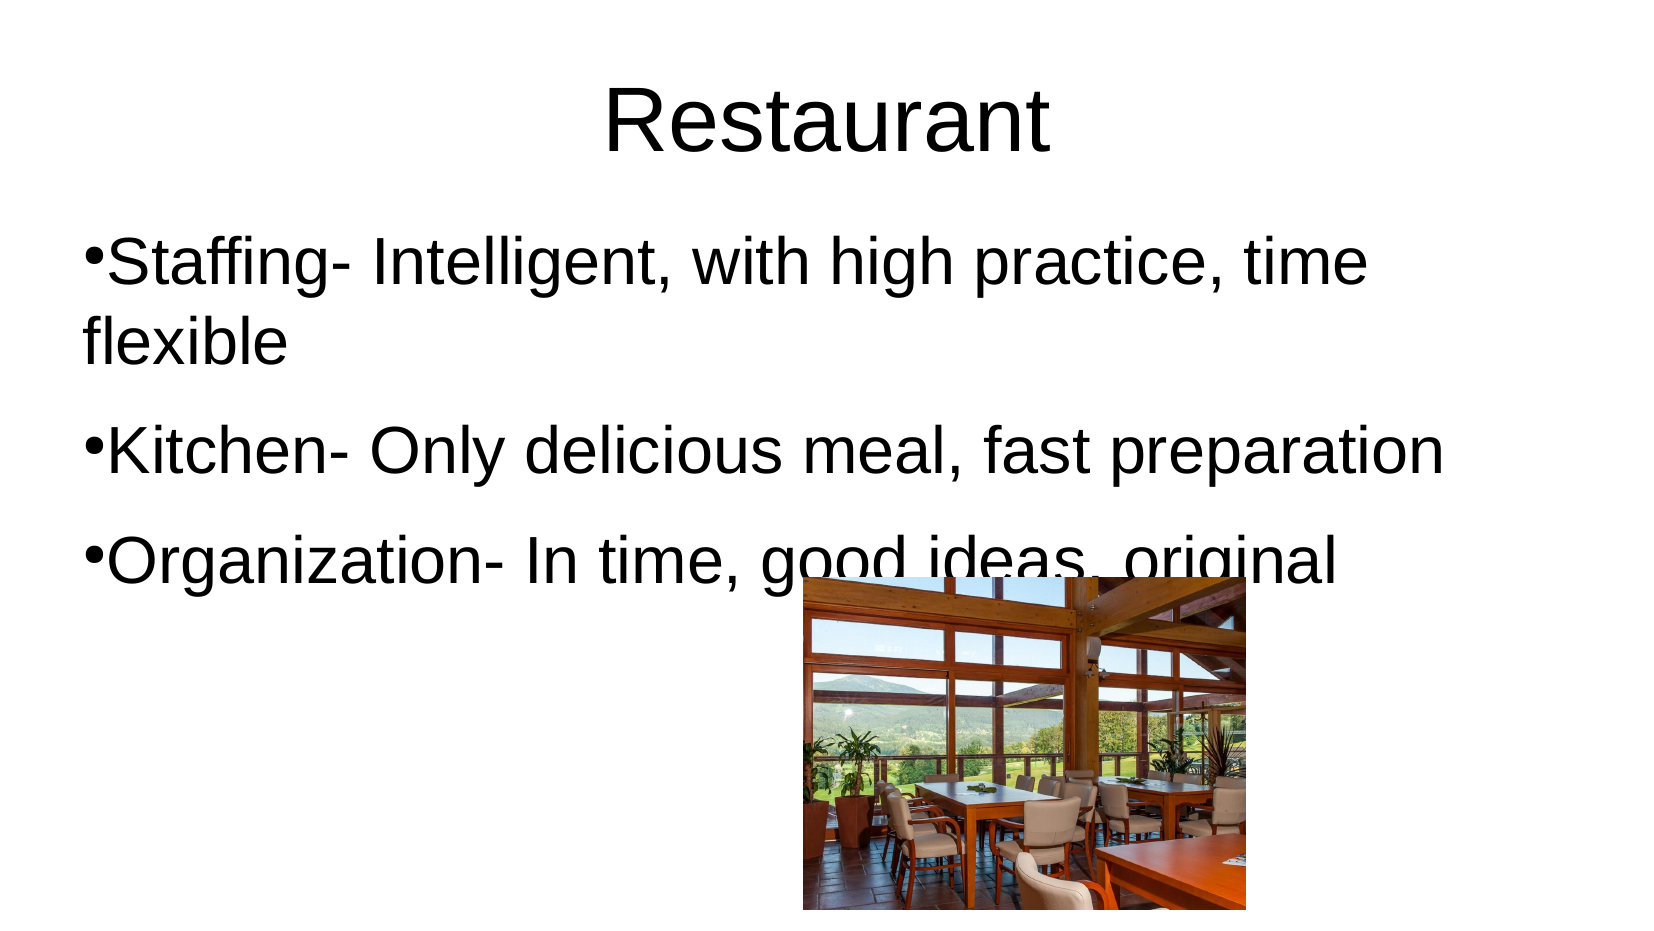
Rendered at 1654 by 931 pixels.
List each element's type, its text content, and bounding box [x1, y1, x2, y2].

picture [803, 577, 1246, 910]
title Restaurant [82, 37, 1571, 193]
list Staffing- Intelligent, with high practice, time flexible Kitchen- Only delicious meal, fast preparation Organization- In time, good ideas, original [82, 217, 1571, 758]
